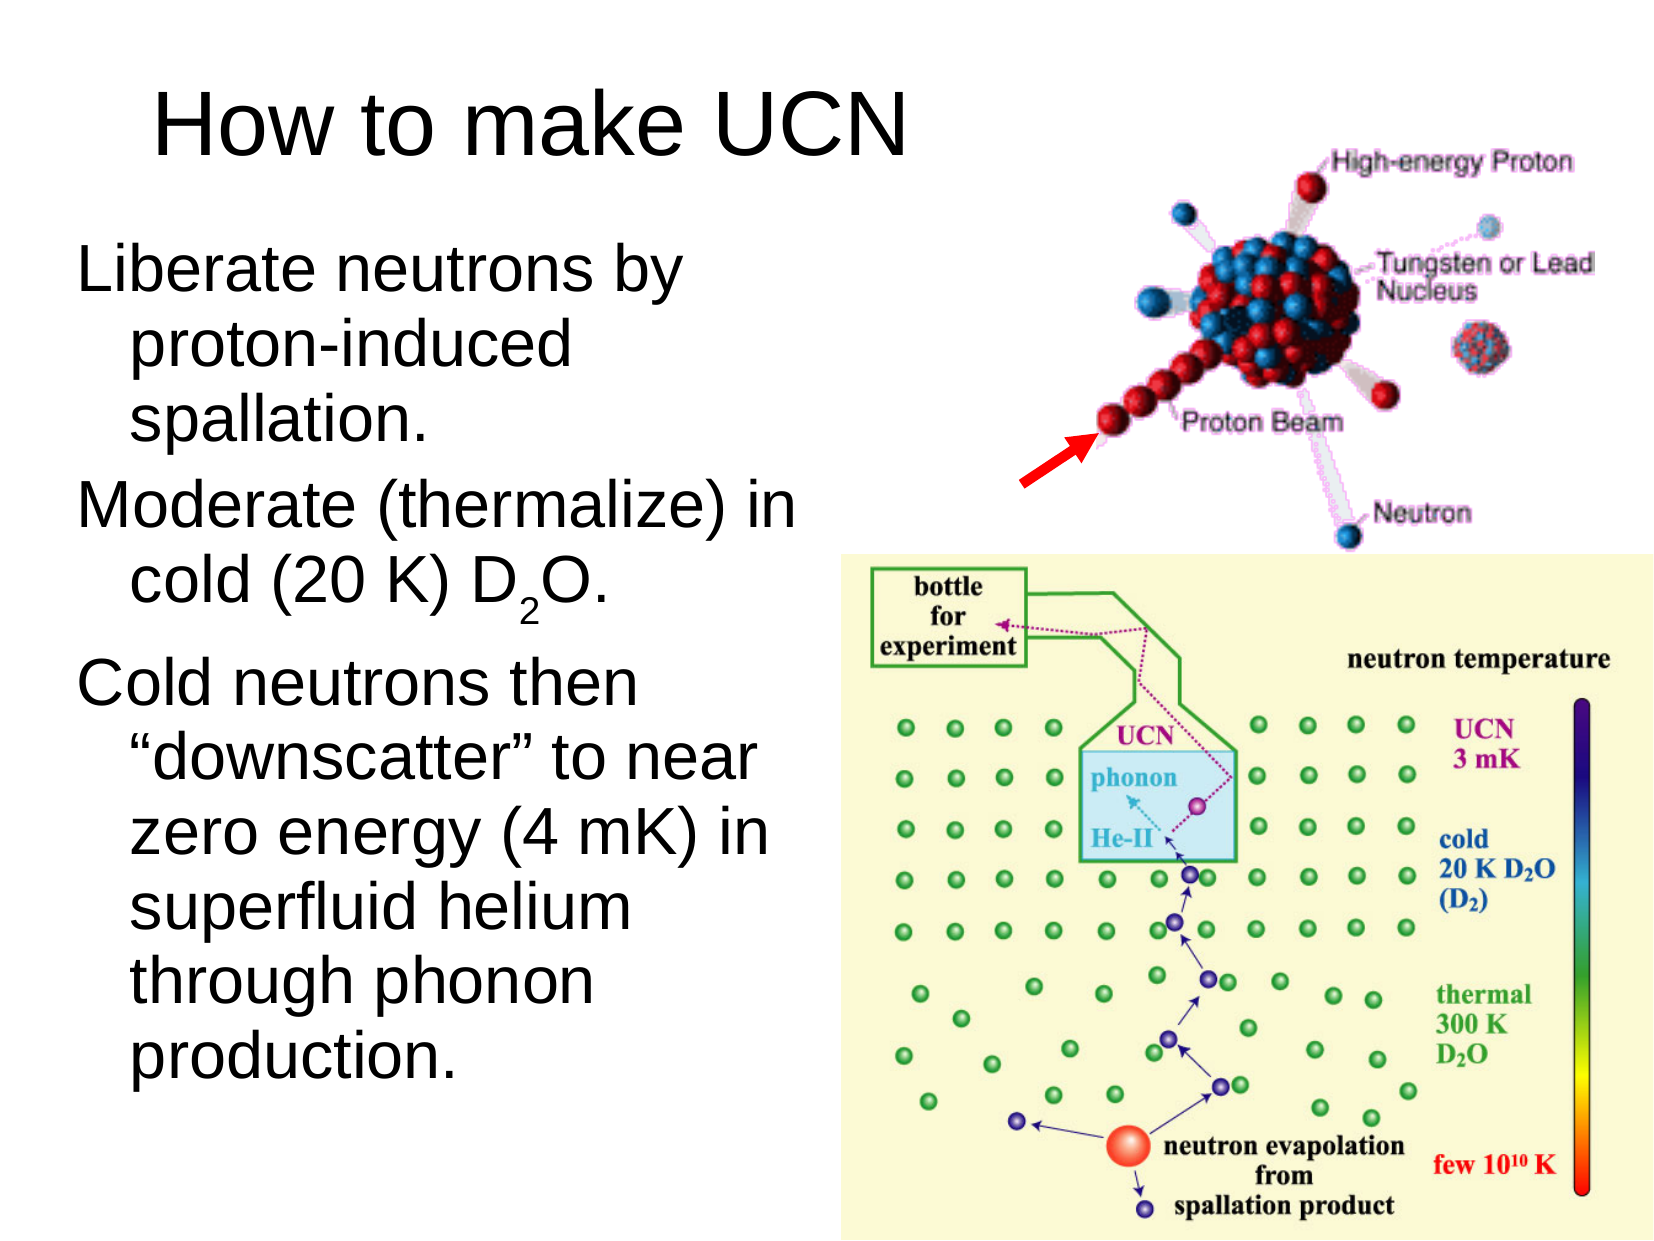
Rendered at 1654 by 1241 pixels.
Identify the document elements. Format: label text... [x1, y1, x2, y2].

list Liberate neutrons by proton-induced spallation. Moderate (thermalize) in cold (20 K) D2O. Cold neutrons then “downscatter” to near zero energy (4 mK) in superfluid helium through phonon production. [59, 231, 827, 1183]
title How to make UCN [0, 27, 1063, 220]
picture [840, 147, 1654, 1241]
